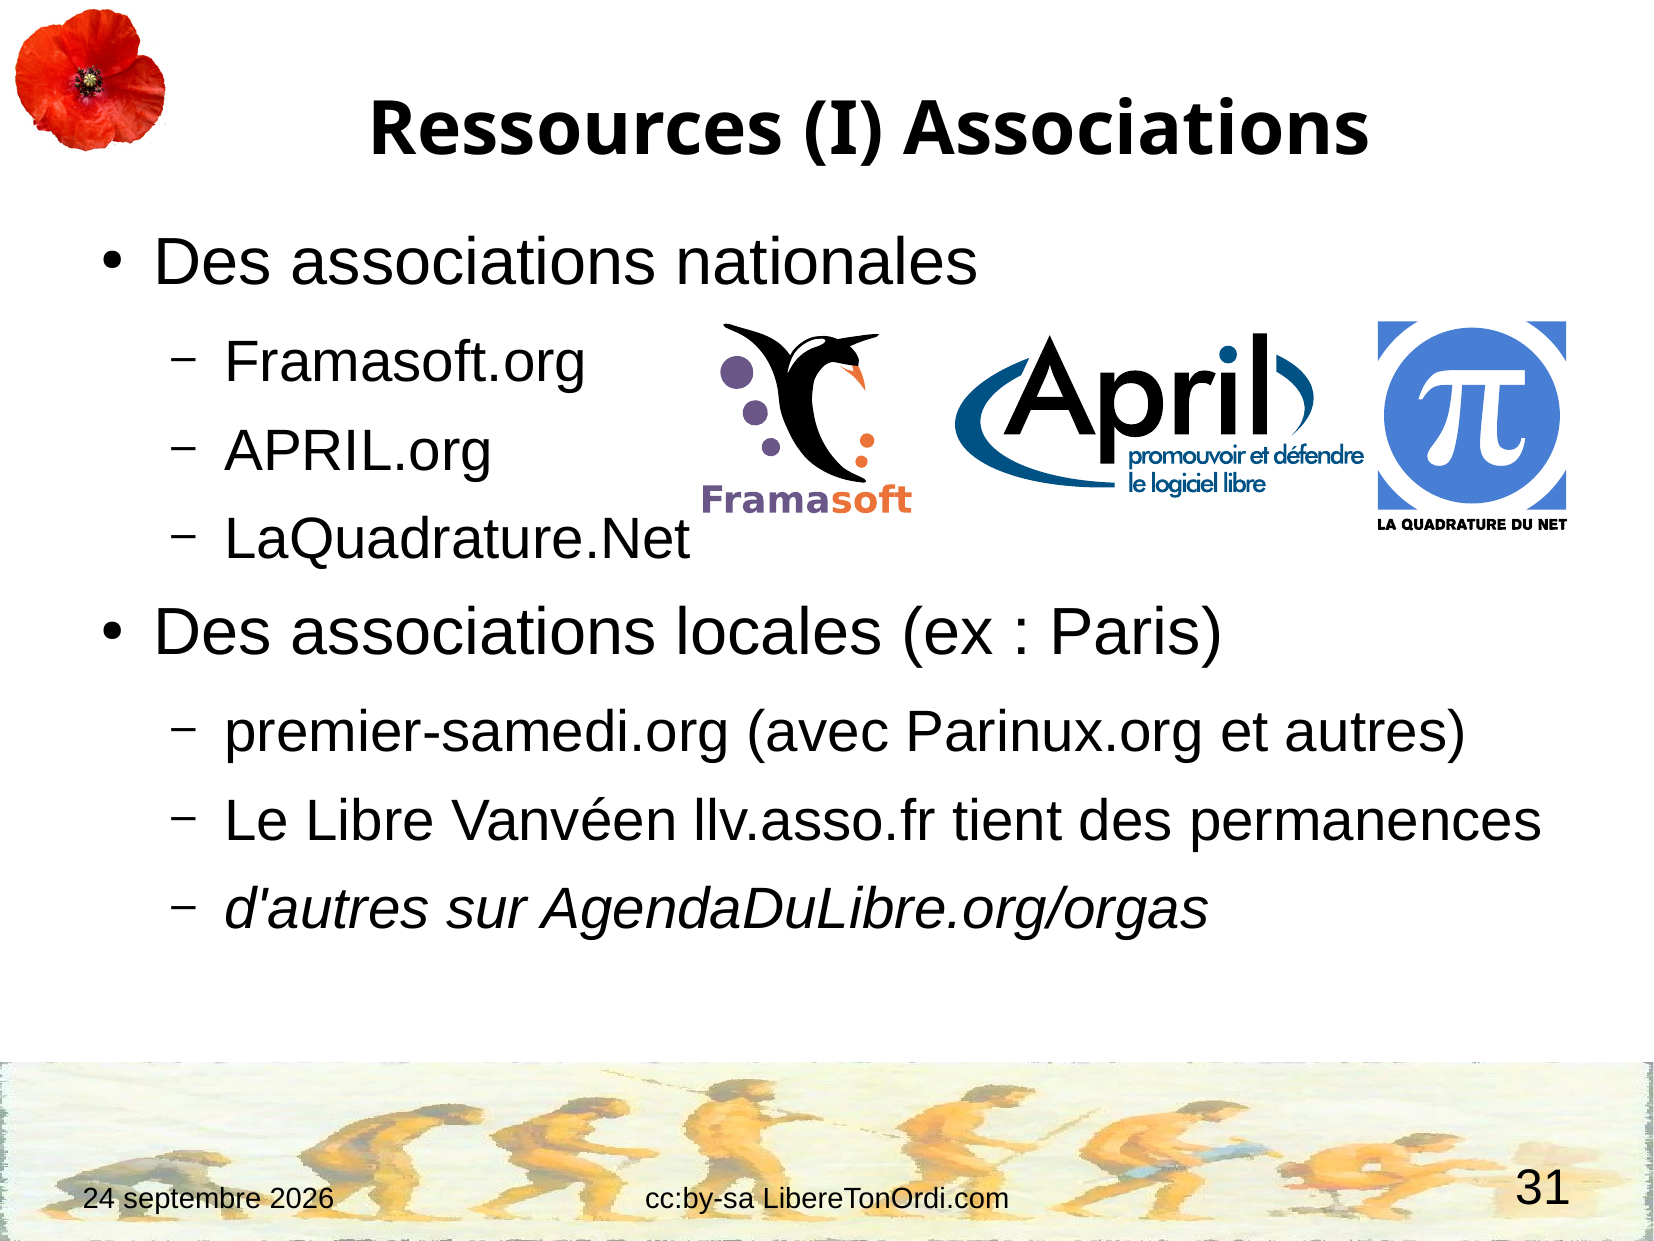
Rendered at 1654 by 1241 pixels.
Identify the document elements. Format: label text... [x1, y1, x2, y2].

list Des associations nationales Framasoft.org APRIL.org LaQuadrature.Net Des associations locales (ex : Paris) premier-samedi.org (avec Parinux.org et autres) Le Libre Vanvéen llv.asso.fr tient des permanences d'autres sur AgendaDuLibre.org/orgas [82, 224, 1571, 1063]
picture [695, 305, 922, 532]
picture [11, 5, 169, 154]
picture [944, 307, 1590, 539]
picture [0, 1062, 1654, 1241]
title Ressources (I) Associations [168, 49, 1571, 201]
